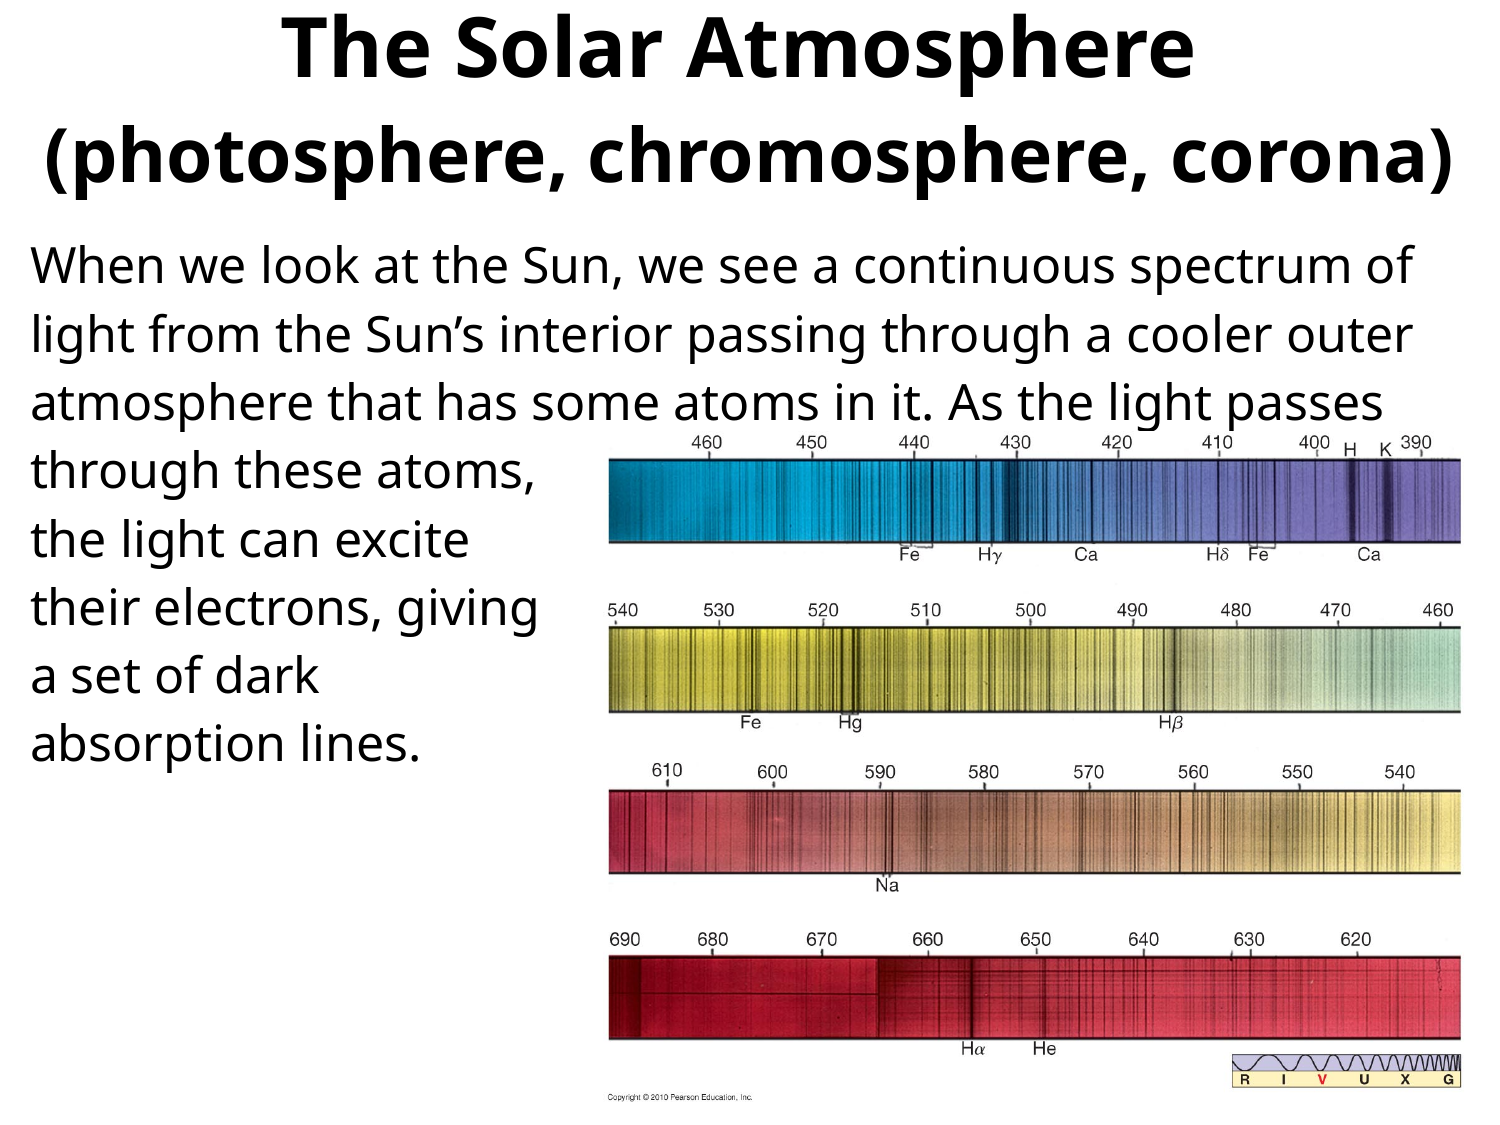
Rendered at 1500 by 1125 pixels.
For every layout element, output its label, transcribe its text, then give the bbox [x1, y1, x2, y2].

list When we look at the Sun, we see a continuous spectrum of light from the Sun’s interior passing through a cooler outer atmosphere that has some atoms in it. As the light passes through these atoms, the light can excite their electrons, giving a set of dark absorption lines. [30, 230, 1471, 996]
title The Solar Atmosphere (photosphere, chromosphere, corona) [30, 4, 1471, 189]
picture [603, 431, 1465, 1107]
